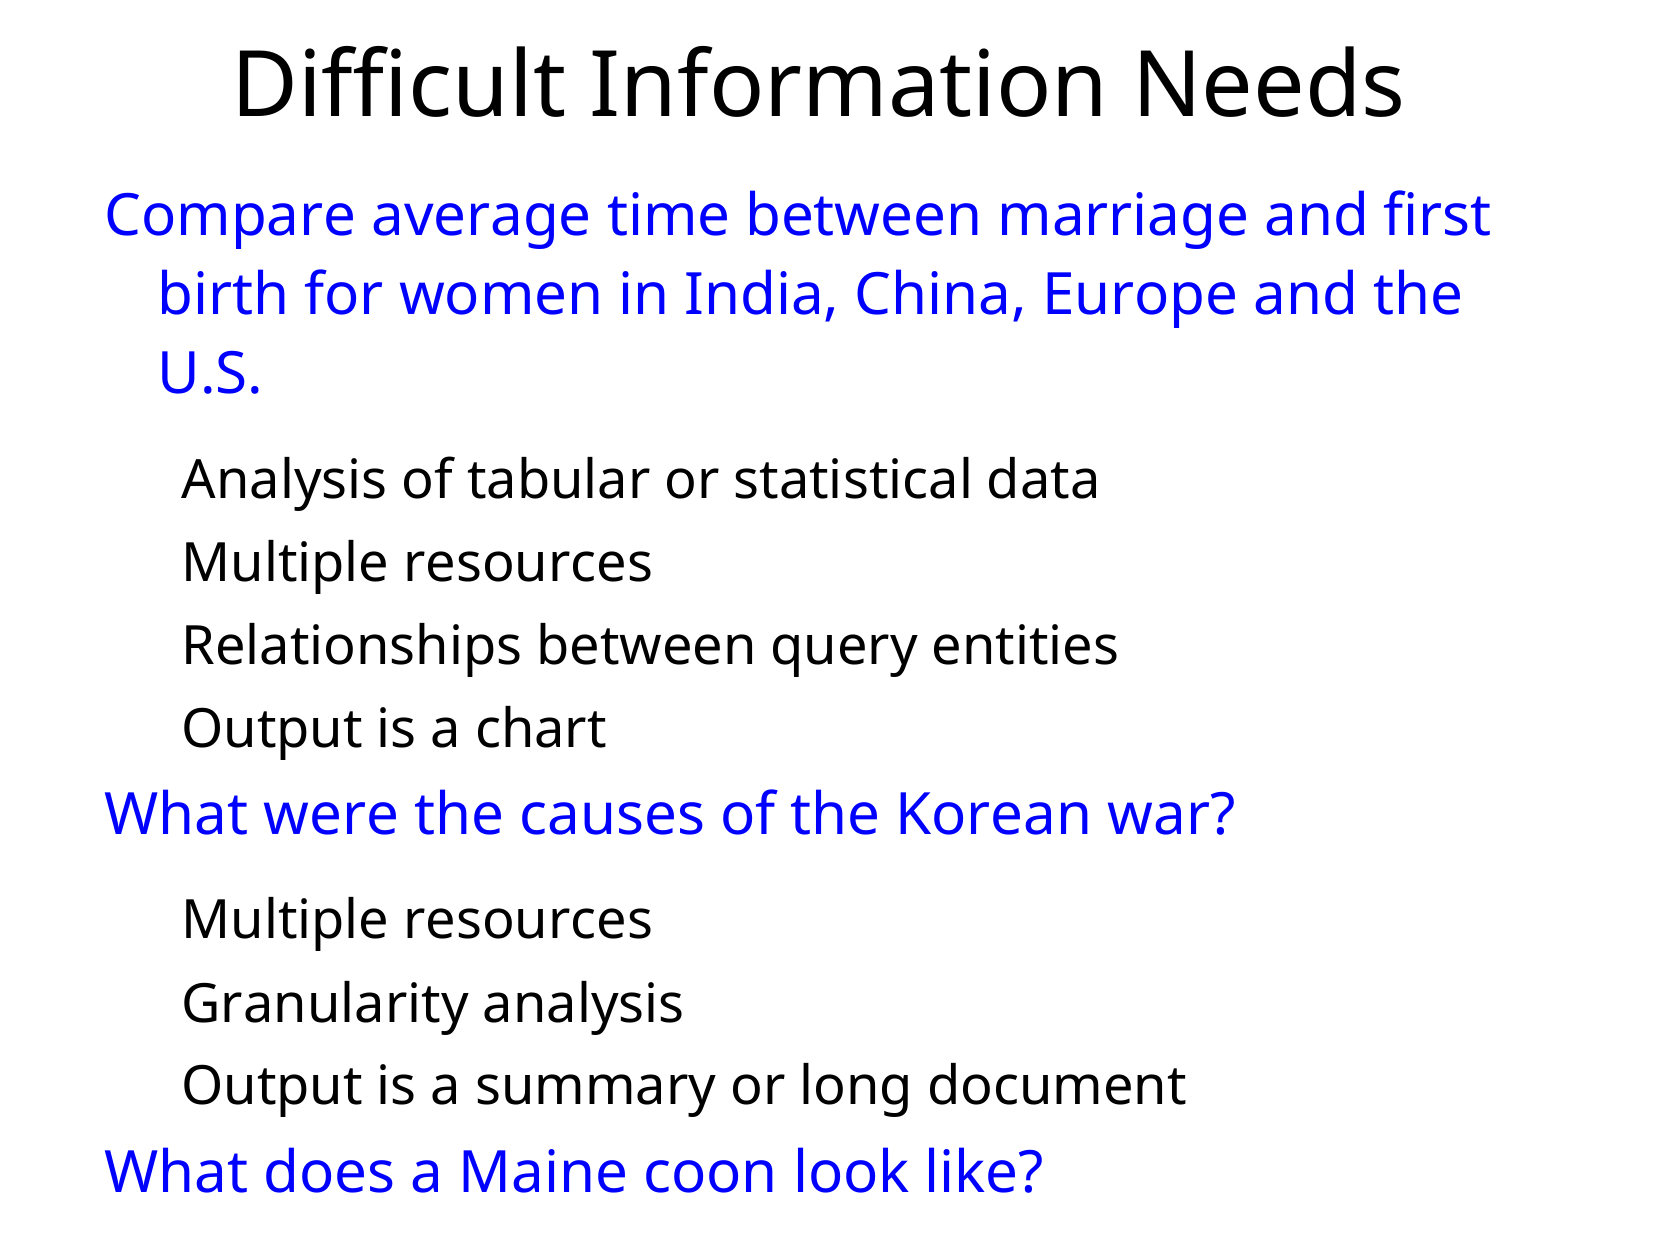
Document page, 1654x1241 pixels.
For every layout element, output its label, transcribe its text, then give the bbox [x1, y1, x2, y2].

list Compare average time between marriage and first birth for women in India, China, Europe and the U.S. Analysis of tabular or statistical data Multiple resources Relationships between query entities Output is a chart What were the causes of the Korean war? Multiple resources Granularity analysis Output is a summary or long document What does a Maine coon look like? Vocabulary mismatch Image output [86, 173, 1576, 1206]
title Difficult Information Needs [75, 11, 1564, 151]
